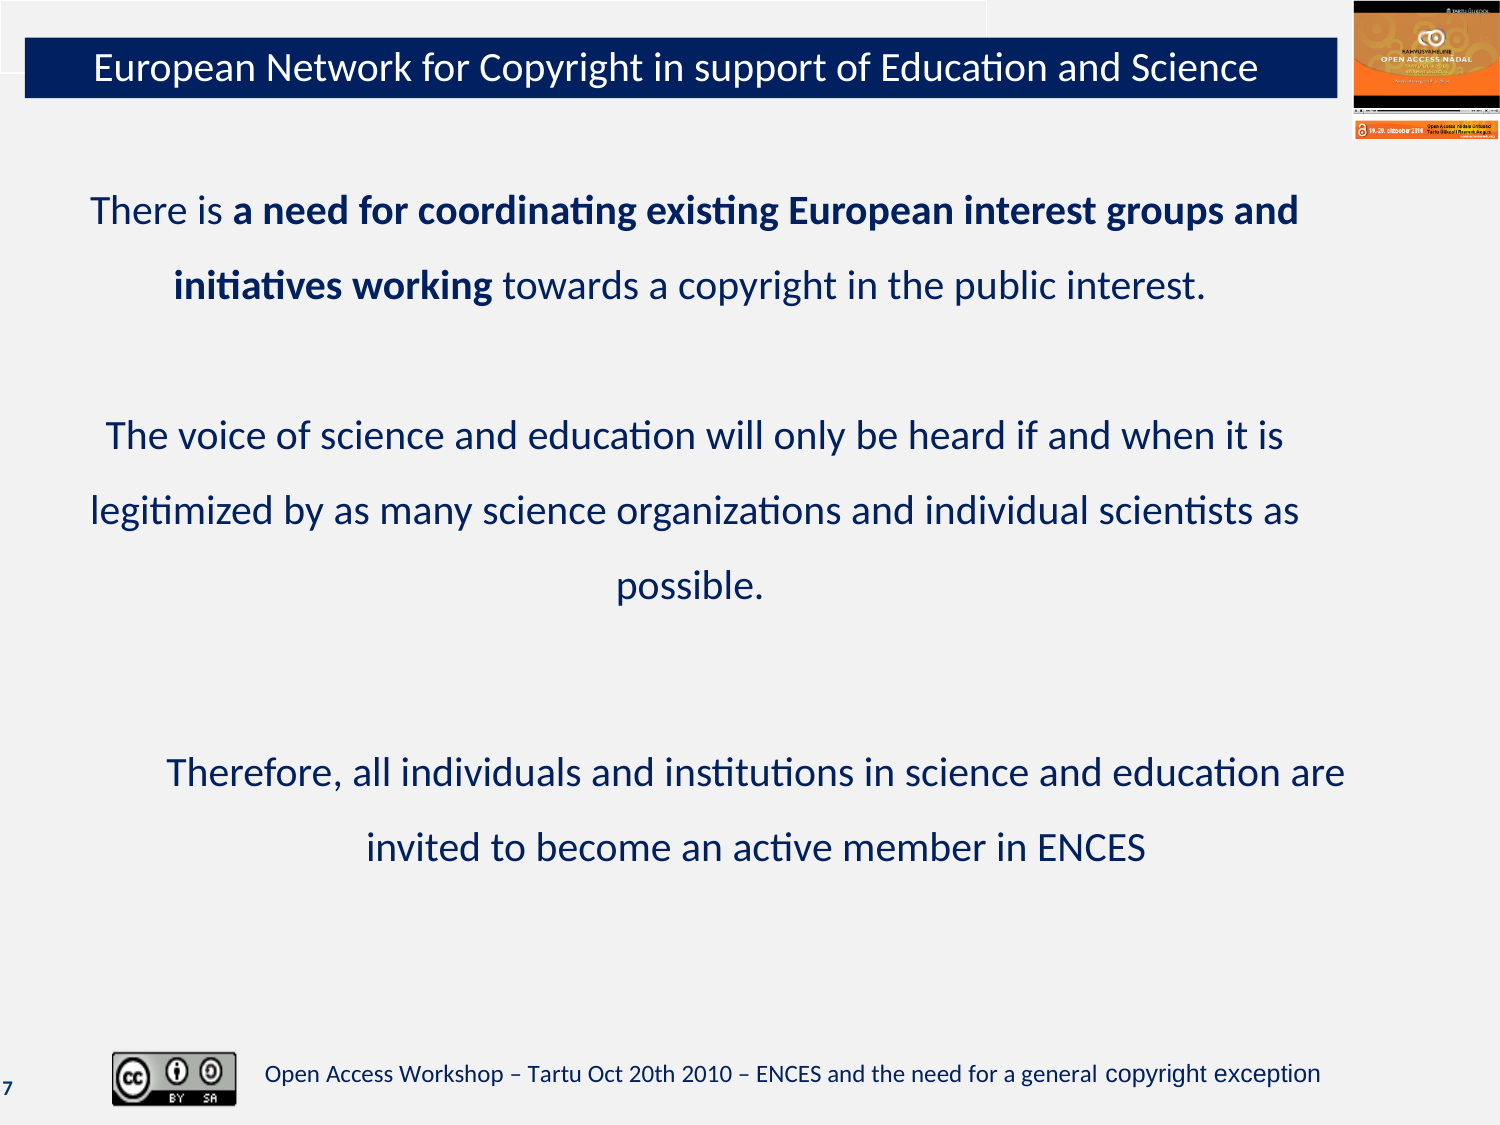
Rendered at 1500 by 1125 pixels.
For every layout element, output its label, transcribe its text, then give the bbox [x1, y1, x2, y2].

text_box There is a need for coordinating existing European interest groups and initiatives working towards a copyright in the public interest. The voice of science and education will only be heard if and when it is legitimized by as many science organizations and individual scientists as possible. [75, 149, 1388, 671]
text_box Therefore, all individuals and institutions in science and education are invited to become an active member in ENCES [99, 712, 1413, 872]
text_box European Network for Copyright in support of Education and Science [24, 37, 1338, 99]
